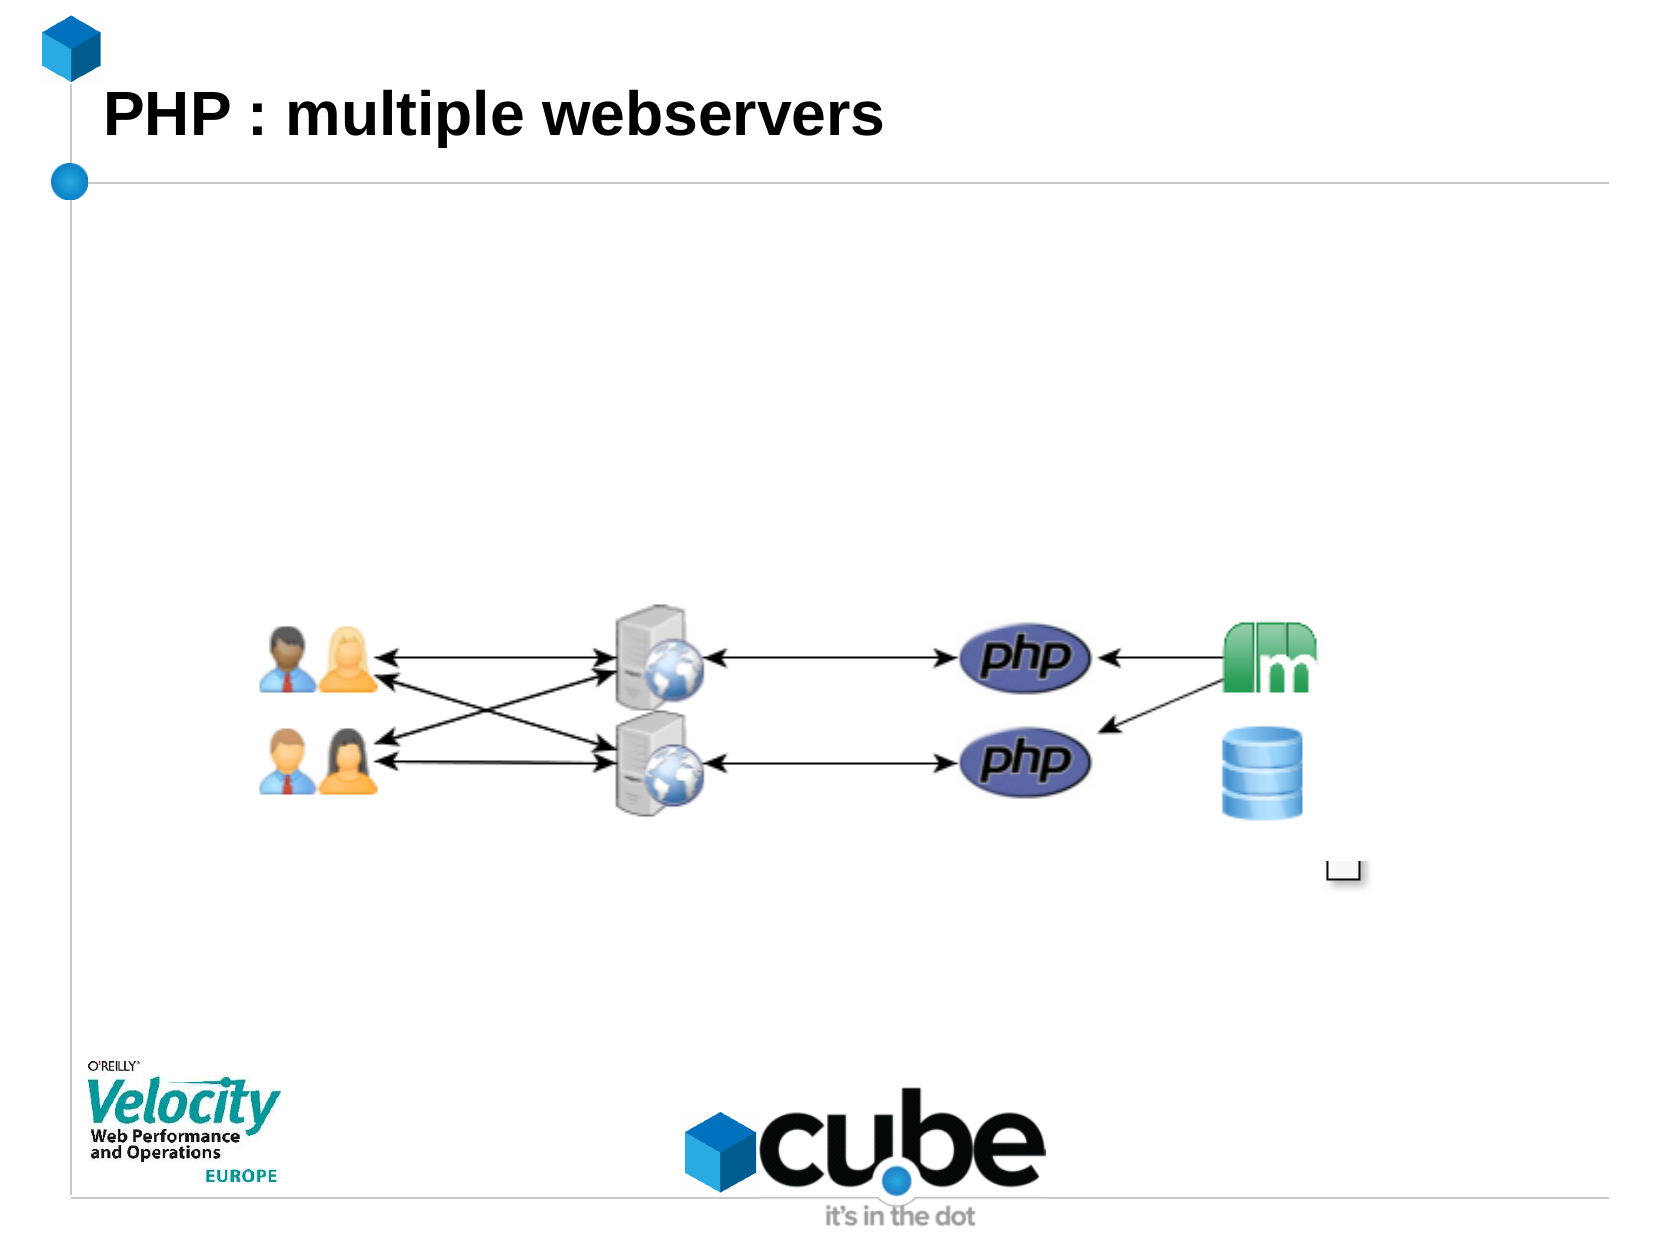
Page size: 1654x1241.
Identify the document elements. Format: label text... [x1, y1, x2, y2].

picture [88, 1061, 281, 1182]
picture [230, 295, 1431, 903]
title PHP : multiple webservers [103, 49, 1551, 178]
